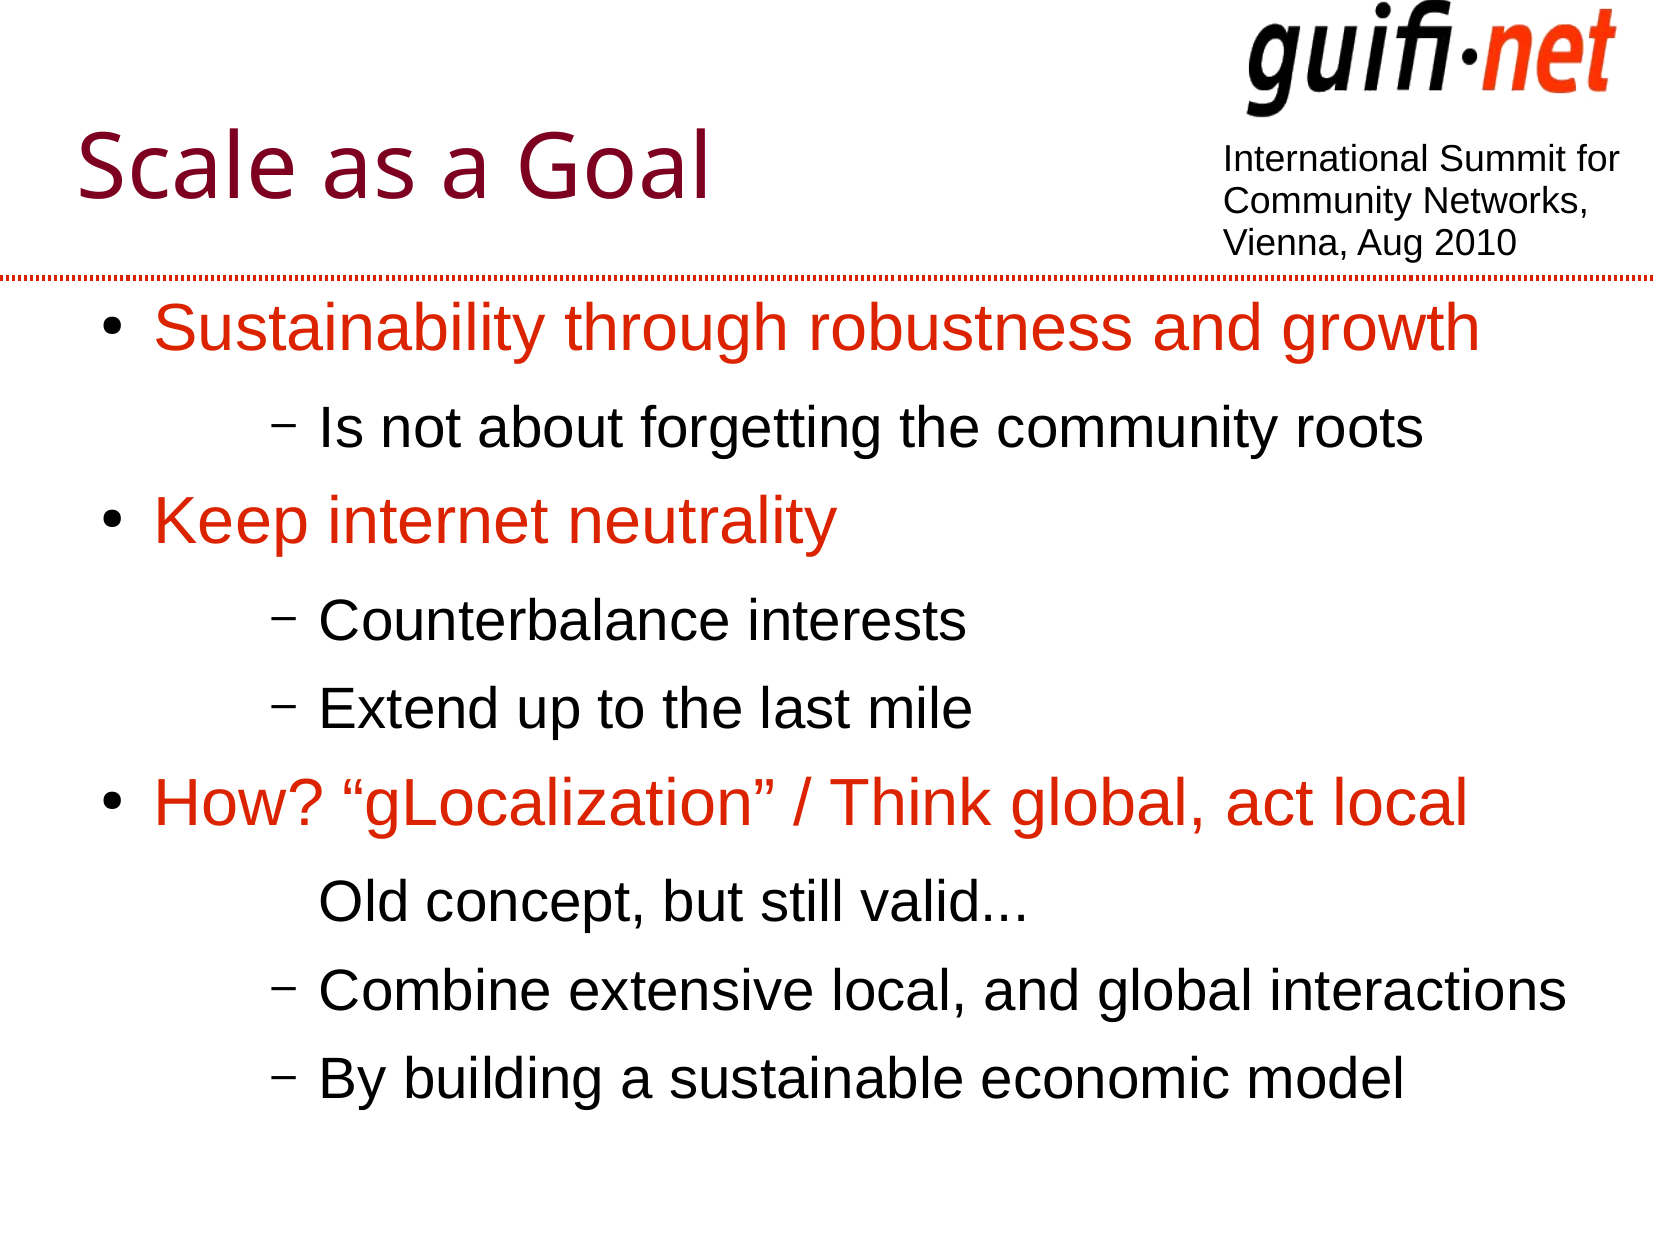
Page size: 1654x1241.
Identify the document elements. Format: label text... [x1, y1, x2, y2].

picture [1240, 0, 1625, 119]
title Scale as a Goal [76, 59, 1093, 267]
list Sustainability through robustness and growth Is not about forgetting the community roots Keep internet neutrality Counterbalance interests Extend up to the last mile How? “gLocalization” / Think global, act local Old concept, but still valid... Combine extensive local, and global interactions By building a sustainable economic model [82, 290, 1571, 1241]
